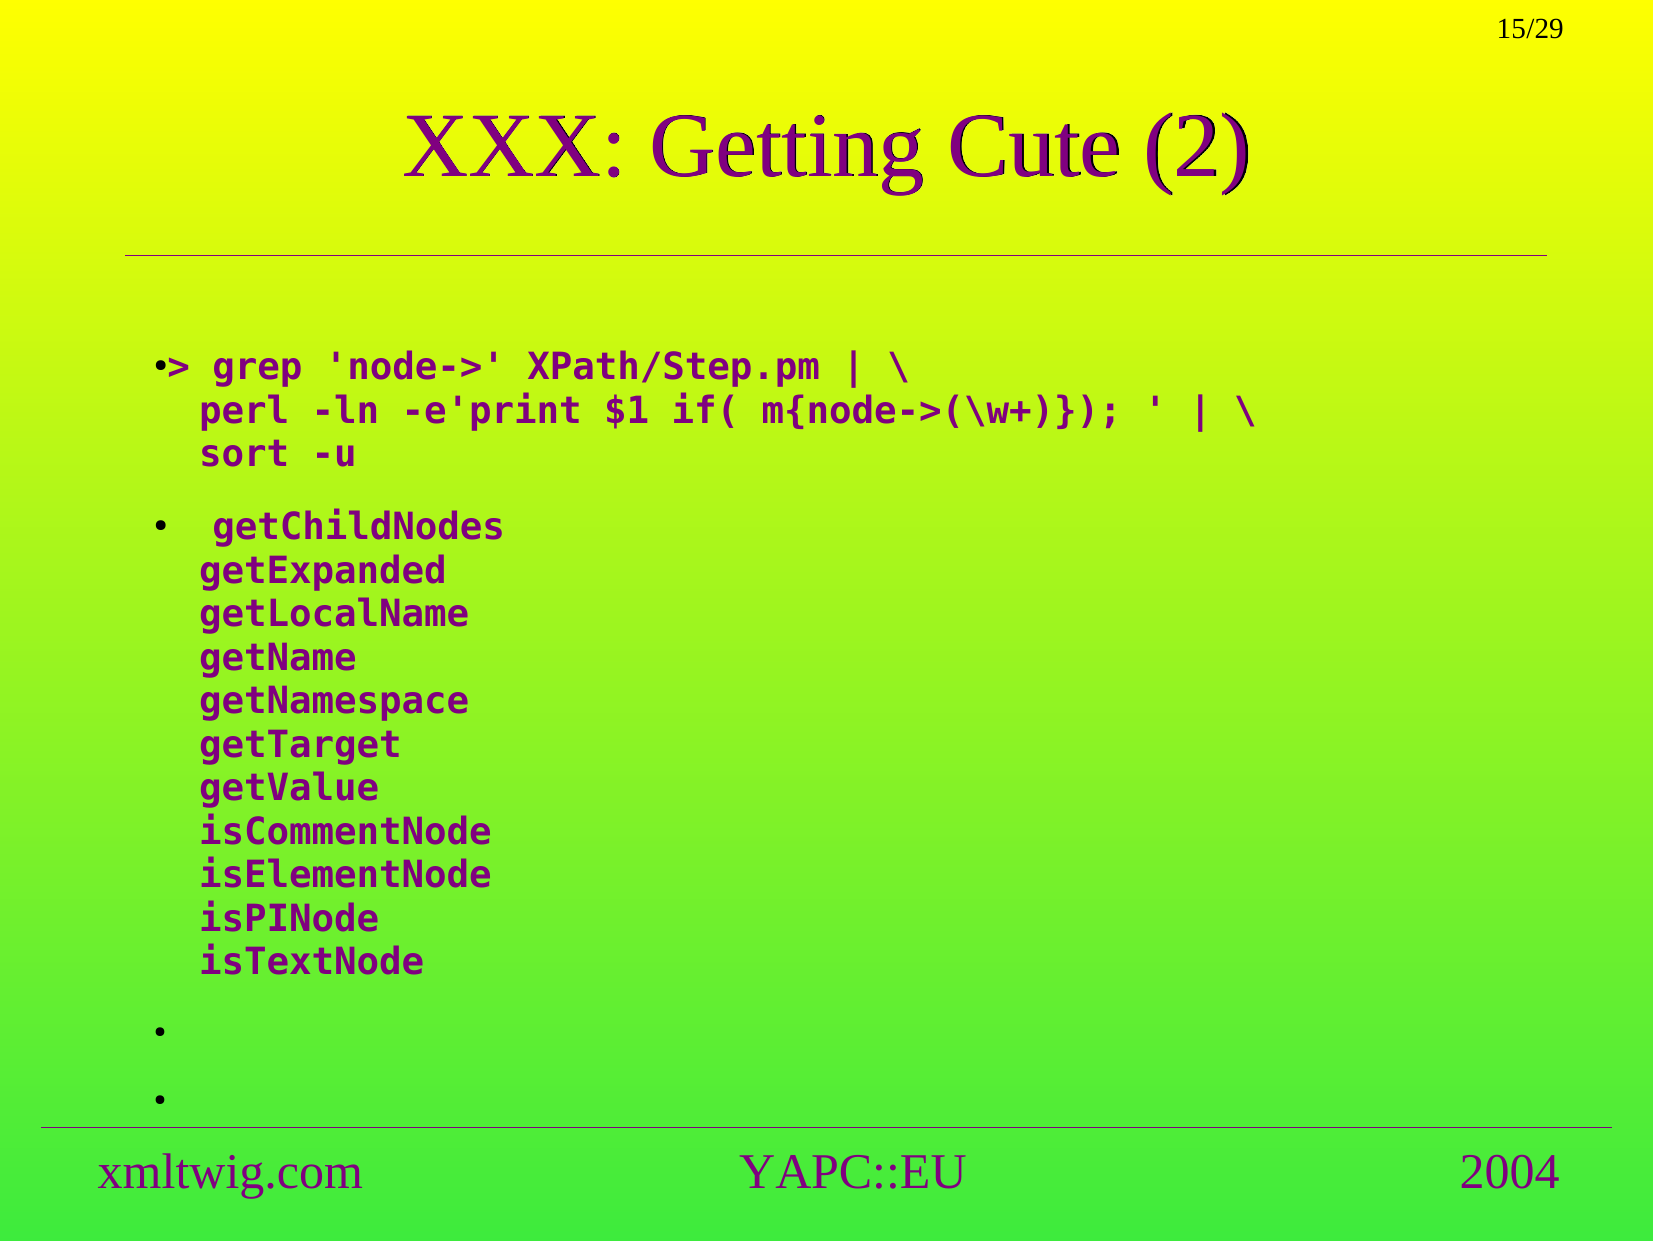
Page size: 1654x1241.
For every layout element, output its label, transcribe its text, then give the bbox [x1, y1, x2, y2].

list > grep 'node->' XPath/Step.pm | \ perl -ln -e'print $1 if( m{node->(\w+)}); ' | \ sort -u getChildNodes getExpanded getLocalName getName getNamespace getTarget getValue isCommentNode isElementNode isPINode isTextNode [121, 344, 1533, 1122]
title XXX: Getting Cute (2) [121, 66, 1533, 225]
